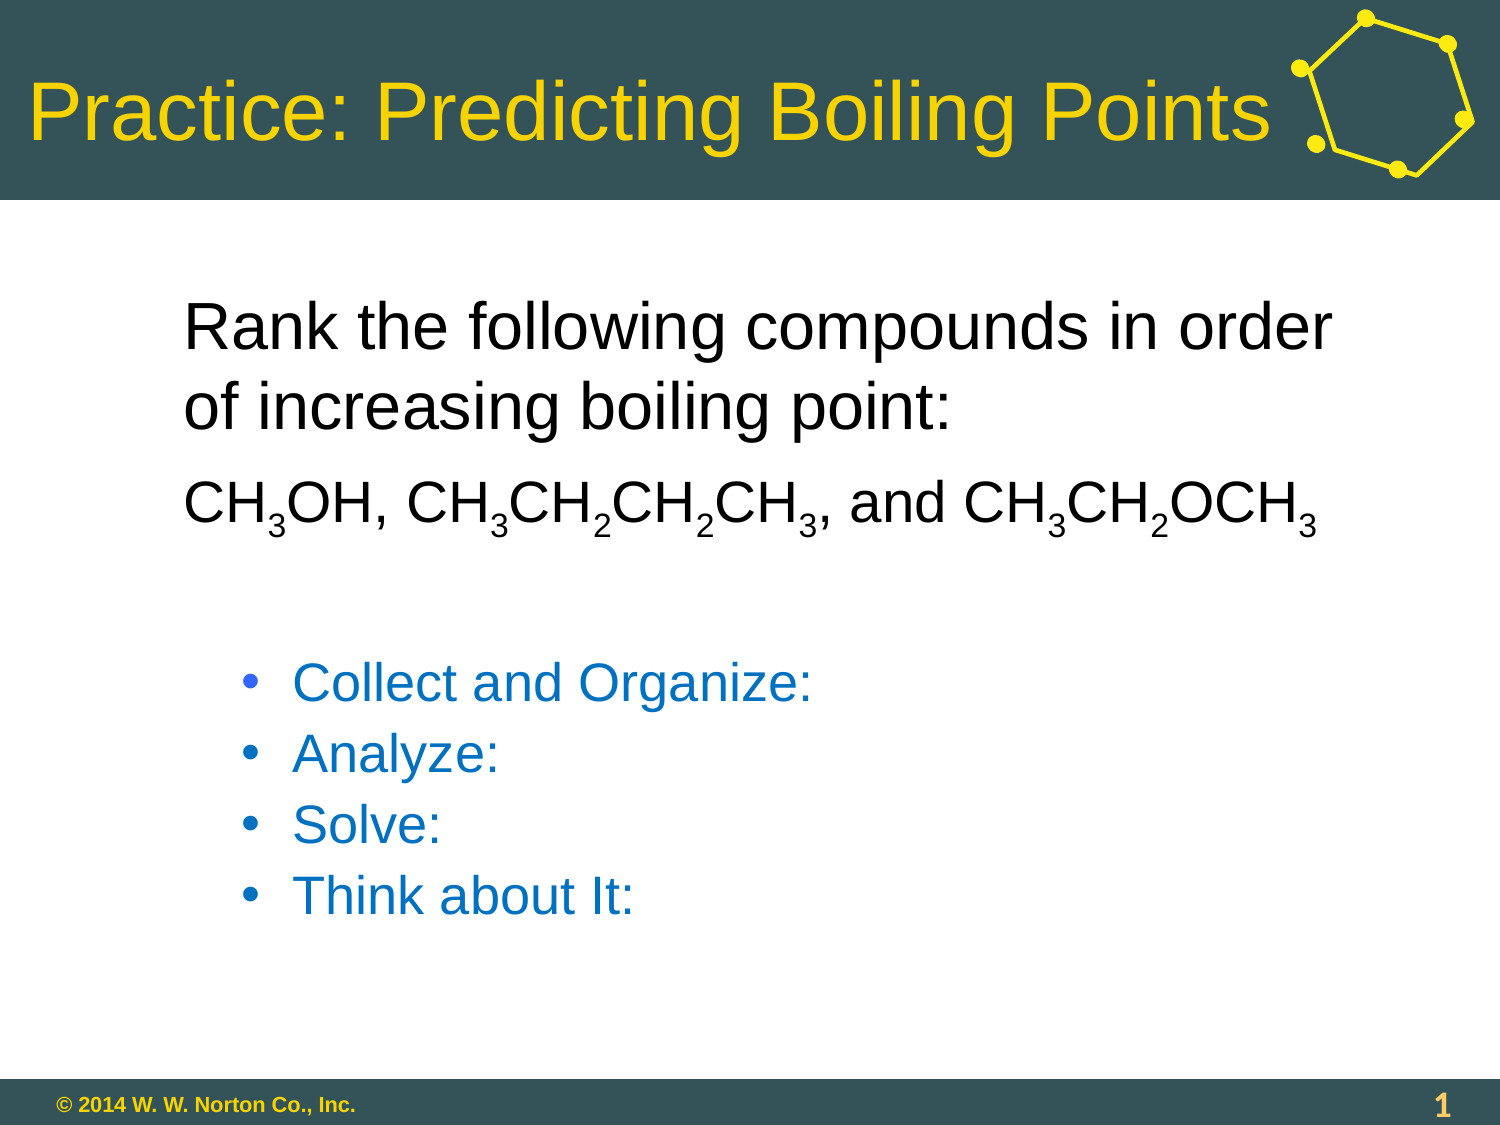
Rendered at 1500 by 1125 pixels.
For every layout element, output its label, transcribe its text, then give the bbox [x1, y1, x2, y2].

list Rank the following compounds in order of increasing boiling point: CH3OH, CH3CH2CH2CH3, and CH3CH2OCH3 [112, 275, 1388, 1000]
text_box Collect and Organize: Analyze: Solve: Think about It: [187, 647, 994, 934]
title Practice: Predicting Boiling Points [12, 19, 1325, 195]
slide_number <number> [1417, 1076, 1468, 1125]
